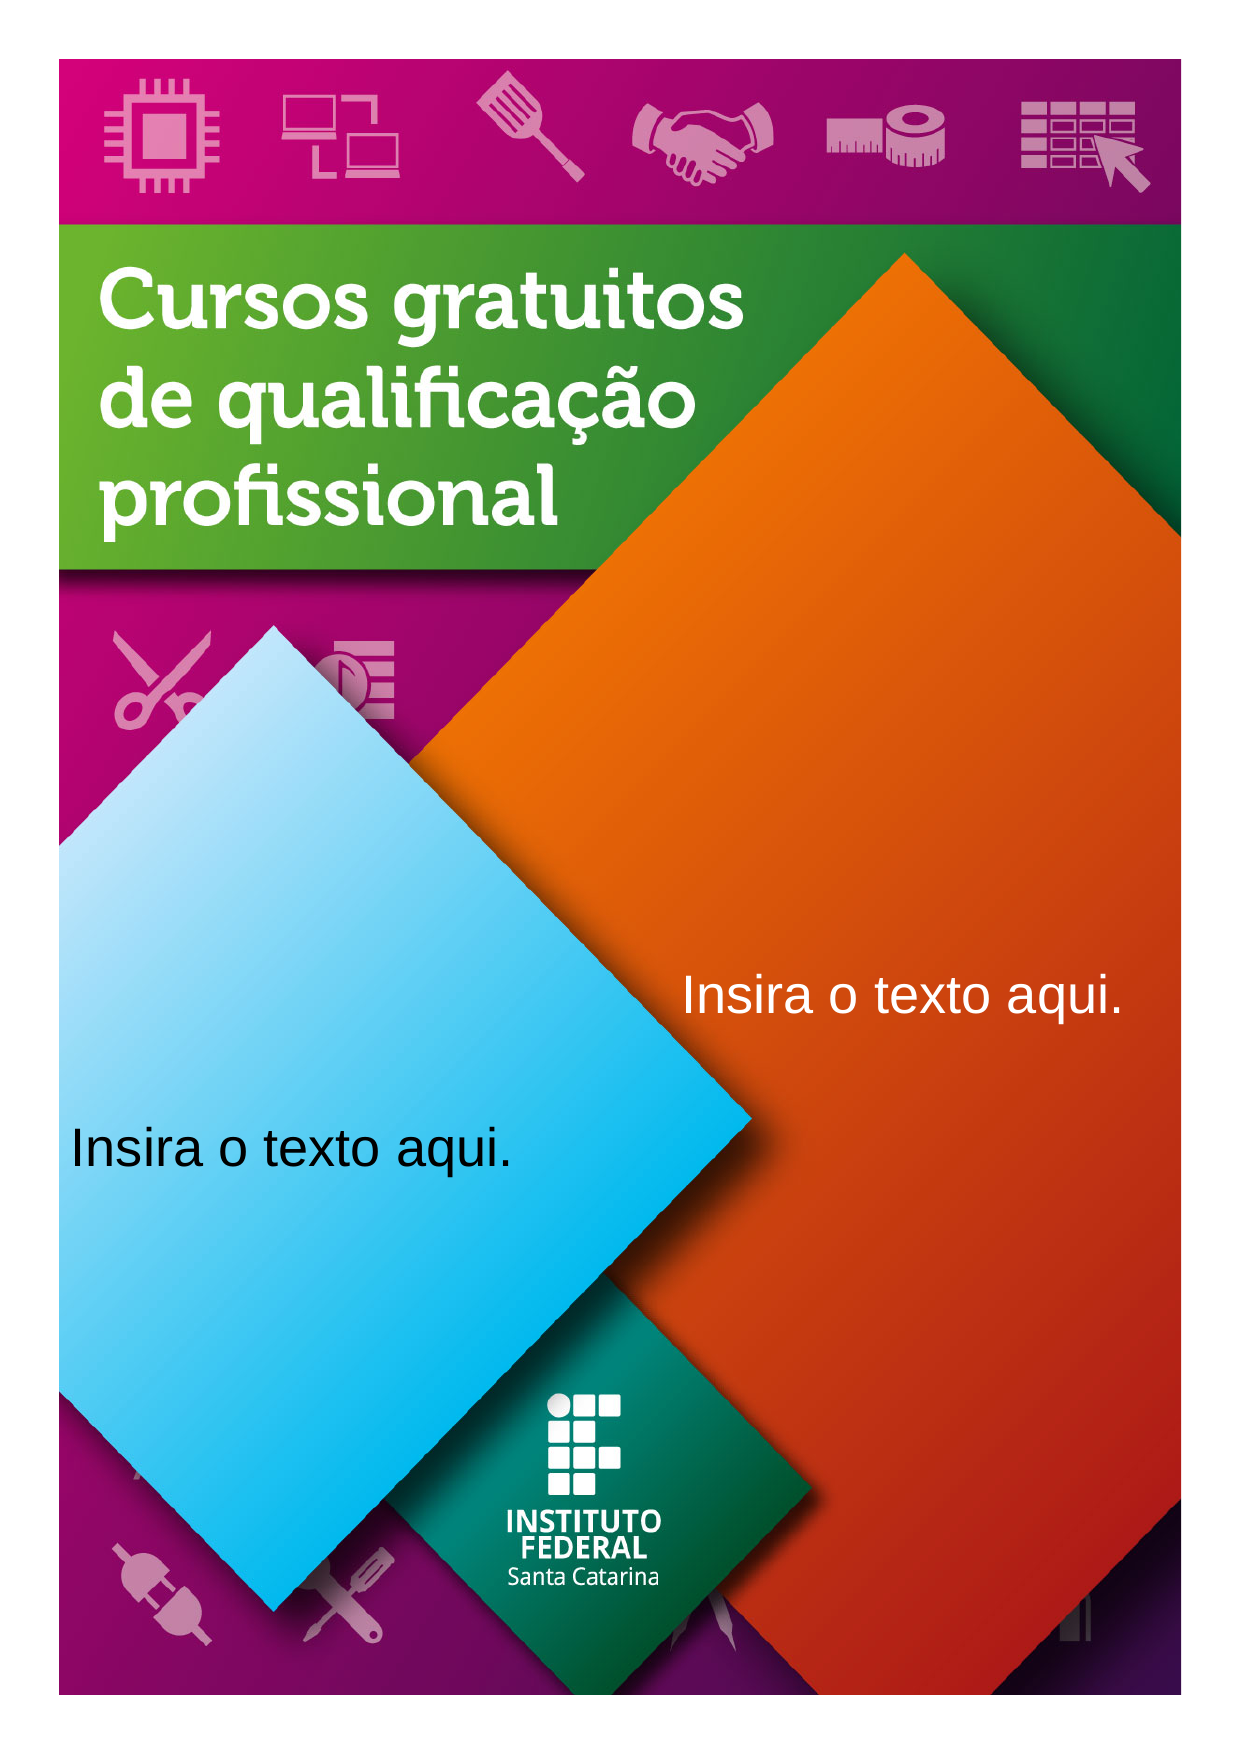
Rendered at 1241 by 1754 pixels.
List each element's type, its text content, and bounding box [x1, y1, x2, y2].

subtitle Insira o texto aqui. [661, 441, 1125, 1548]
text_box Insira o texto aqui. [70, 819, 579, 1477]
picture [59, 59, 1182, 1695]
